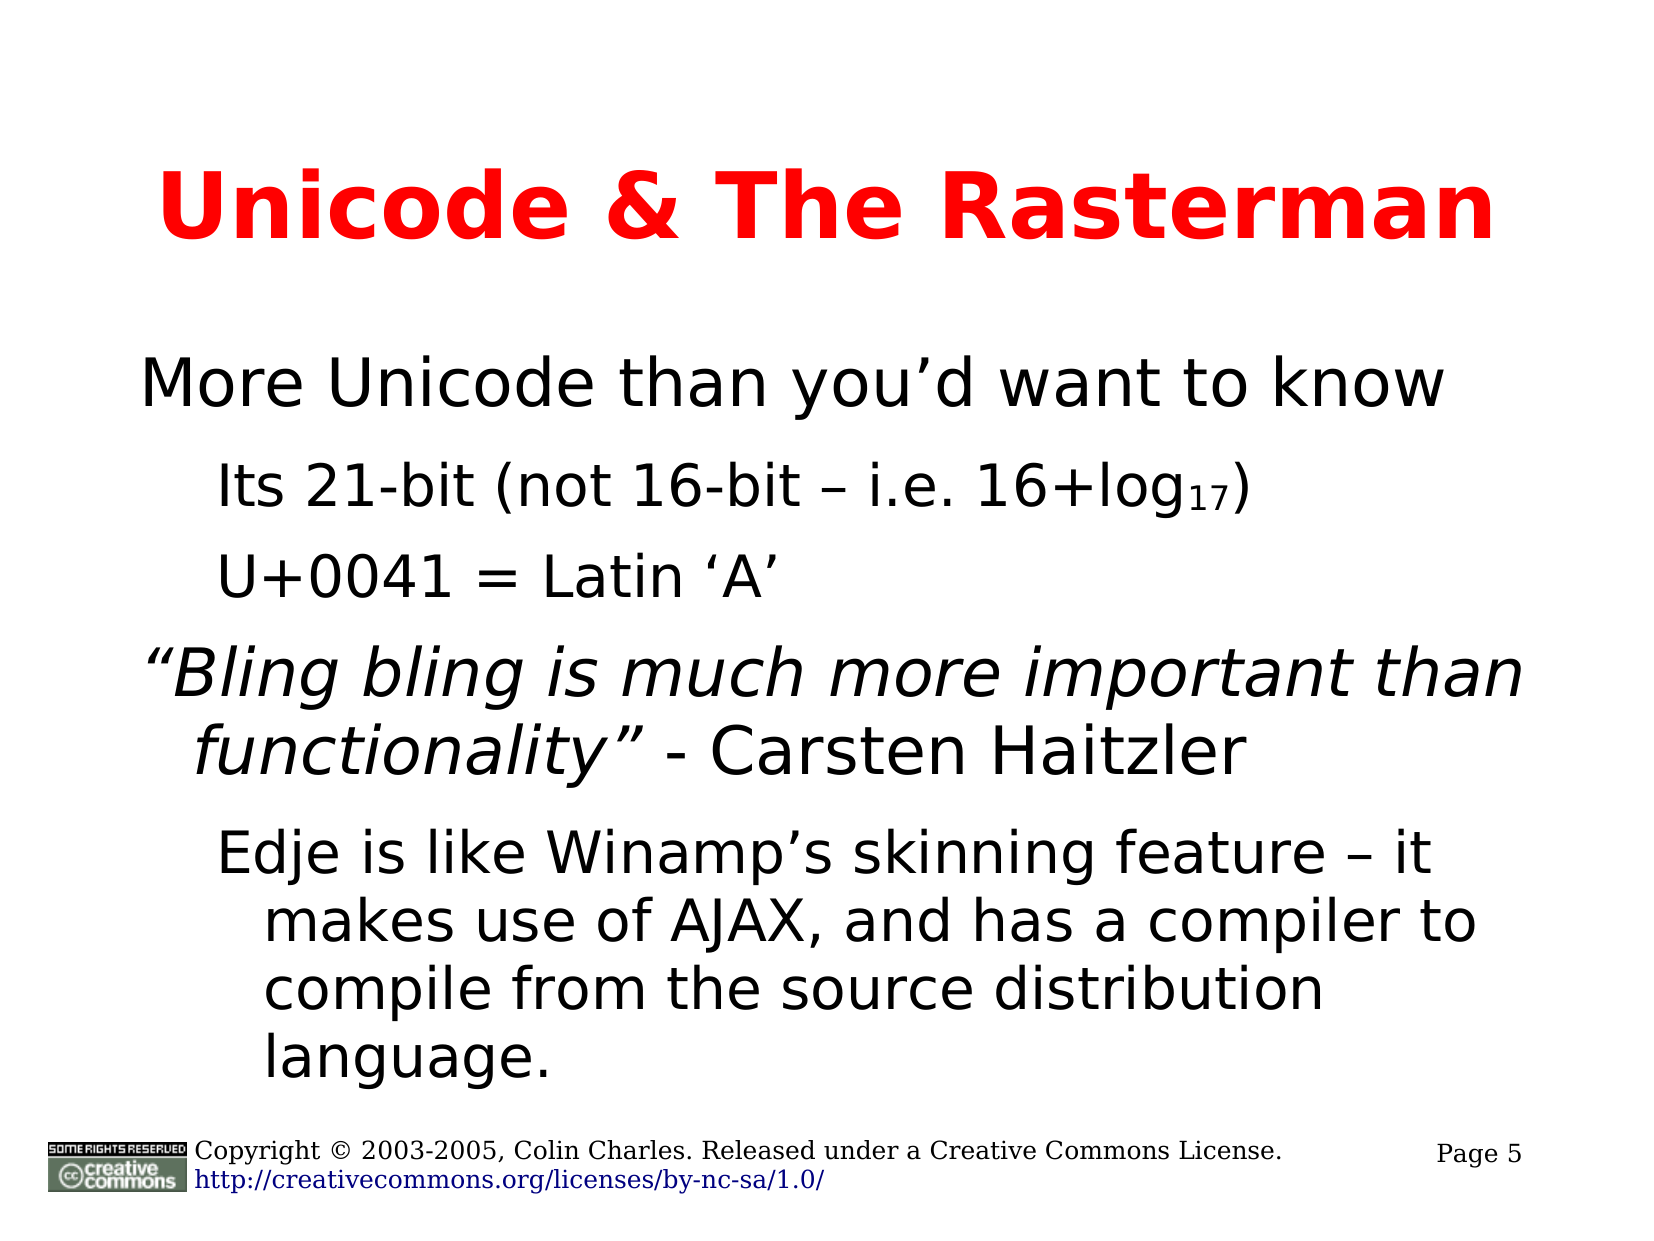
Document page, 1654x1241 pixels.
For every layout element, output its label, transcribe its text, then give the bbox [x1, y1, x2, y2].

list More Unicode than you’d want to know Its 21-bit (not 16-bit – i.e. 16+log17) U+0041 = Latin ‘A’ “Bling bling is much more important than functionality” - Carsten Haitzler Edje is like Winamp’s skinning feature – it makes use of AJAX, and has a compiler to compile from the source distribution language. [121, 344, 1534, 1127]
title Unicode & The Rasterman [121, 102, 1534, 311]
picture [48, 1142, 187, 1192]
